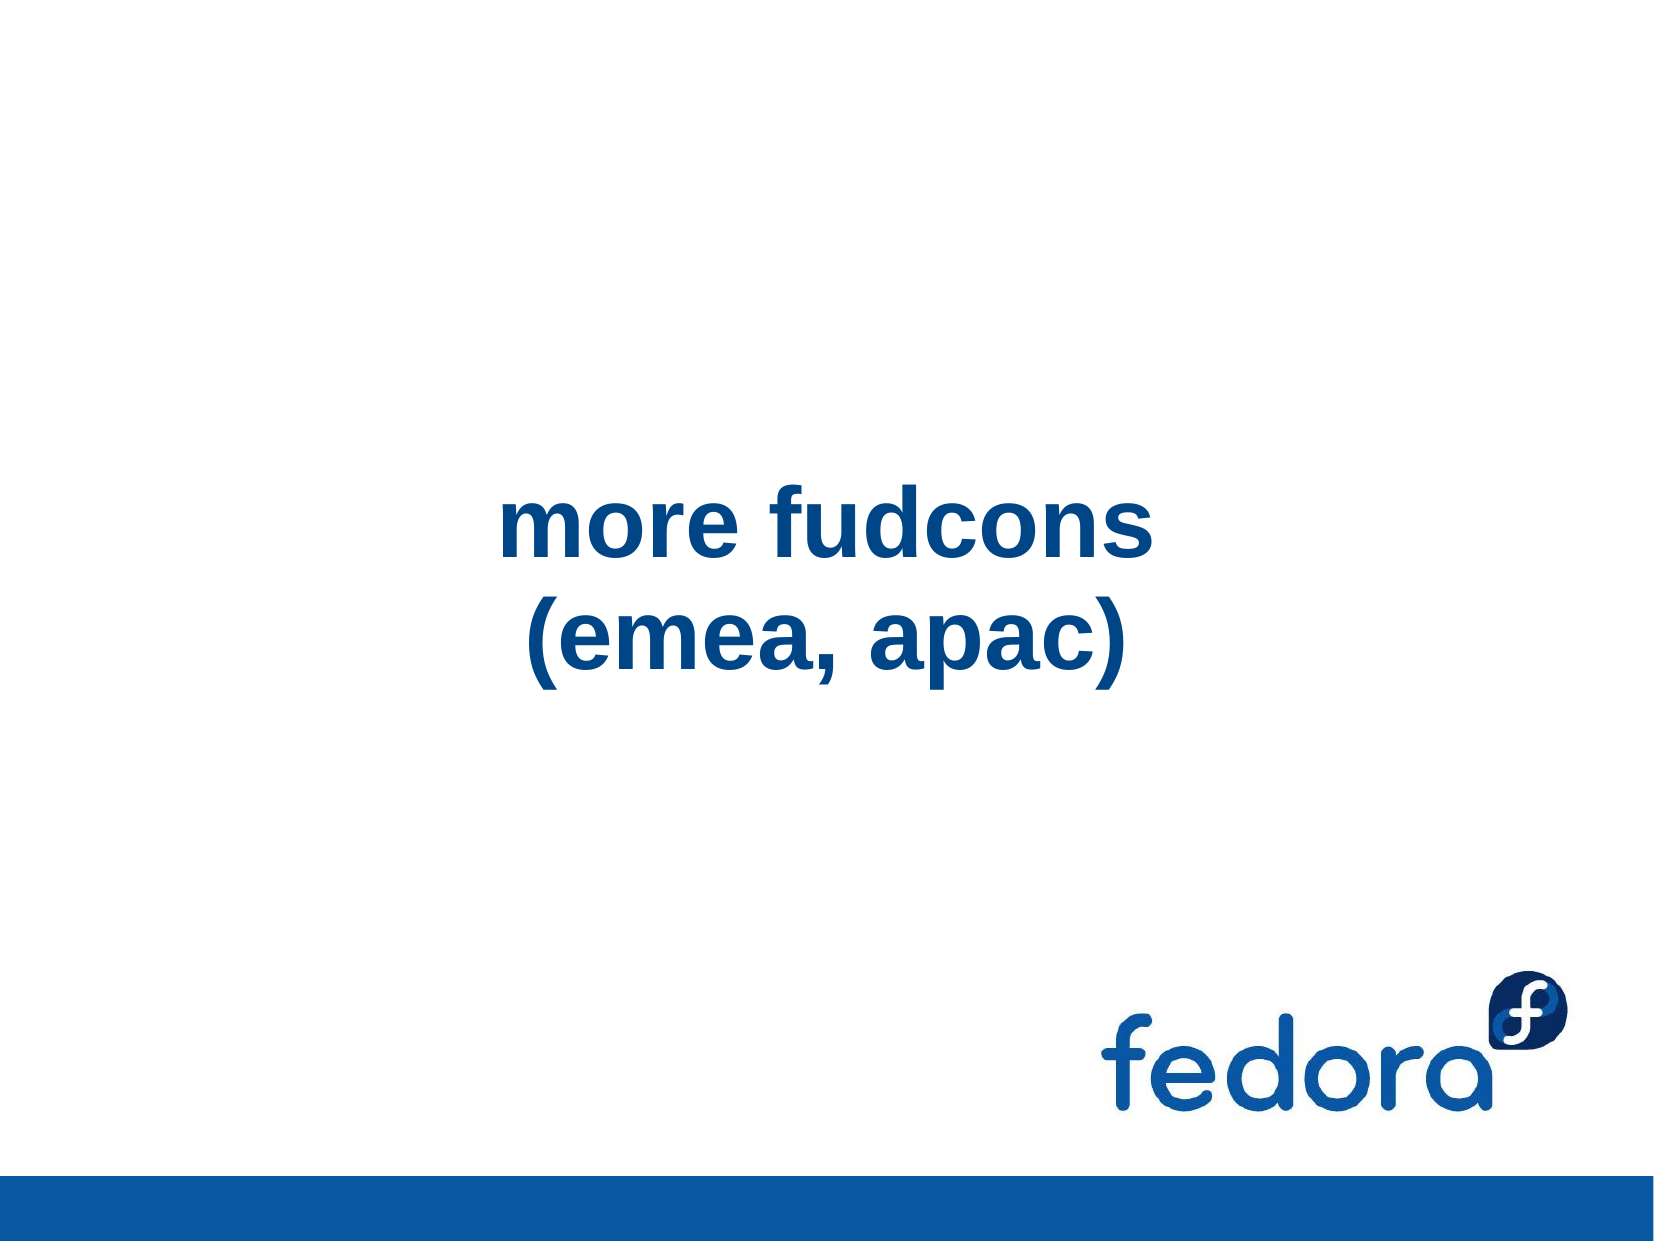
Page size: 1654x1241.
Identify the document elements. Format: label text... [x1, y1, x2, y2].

title more fudcons (emea, apac) [82, 49, 1571, 1109]
picture [0, 1176, 1654, 1241]
picture [1087, 958, 1576, 1125]
